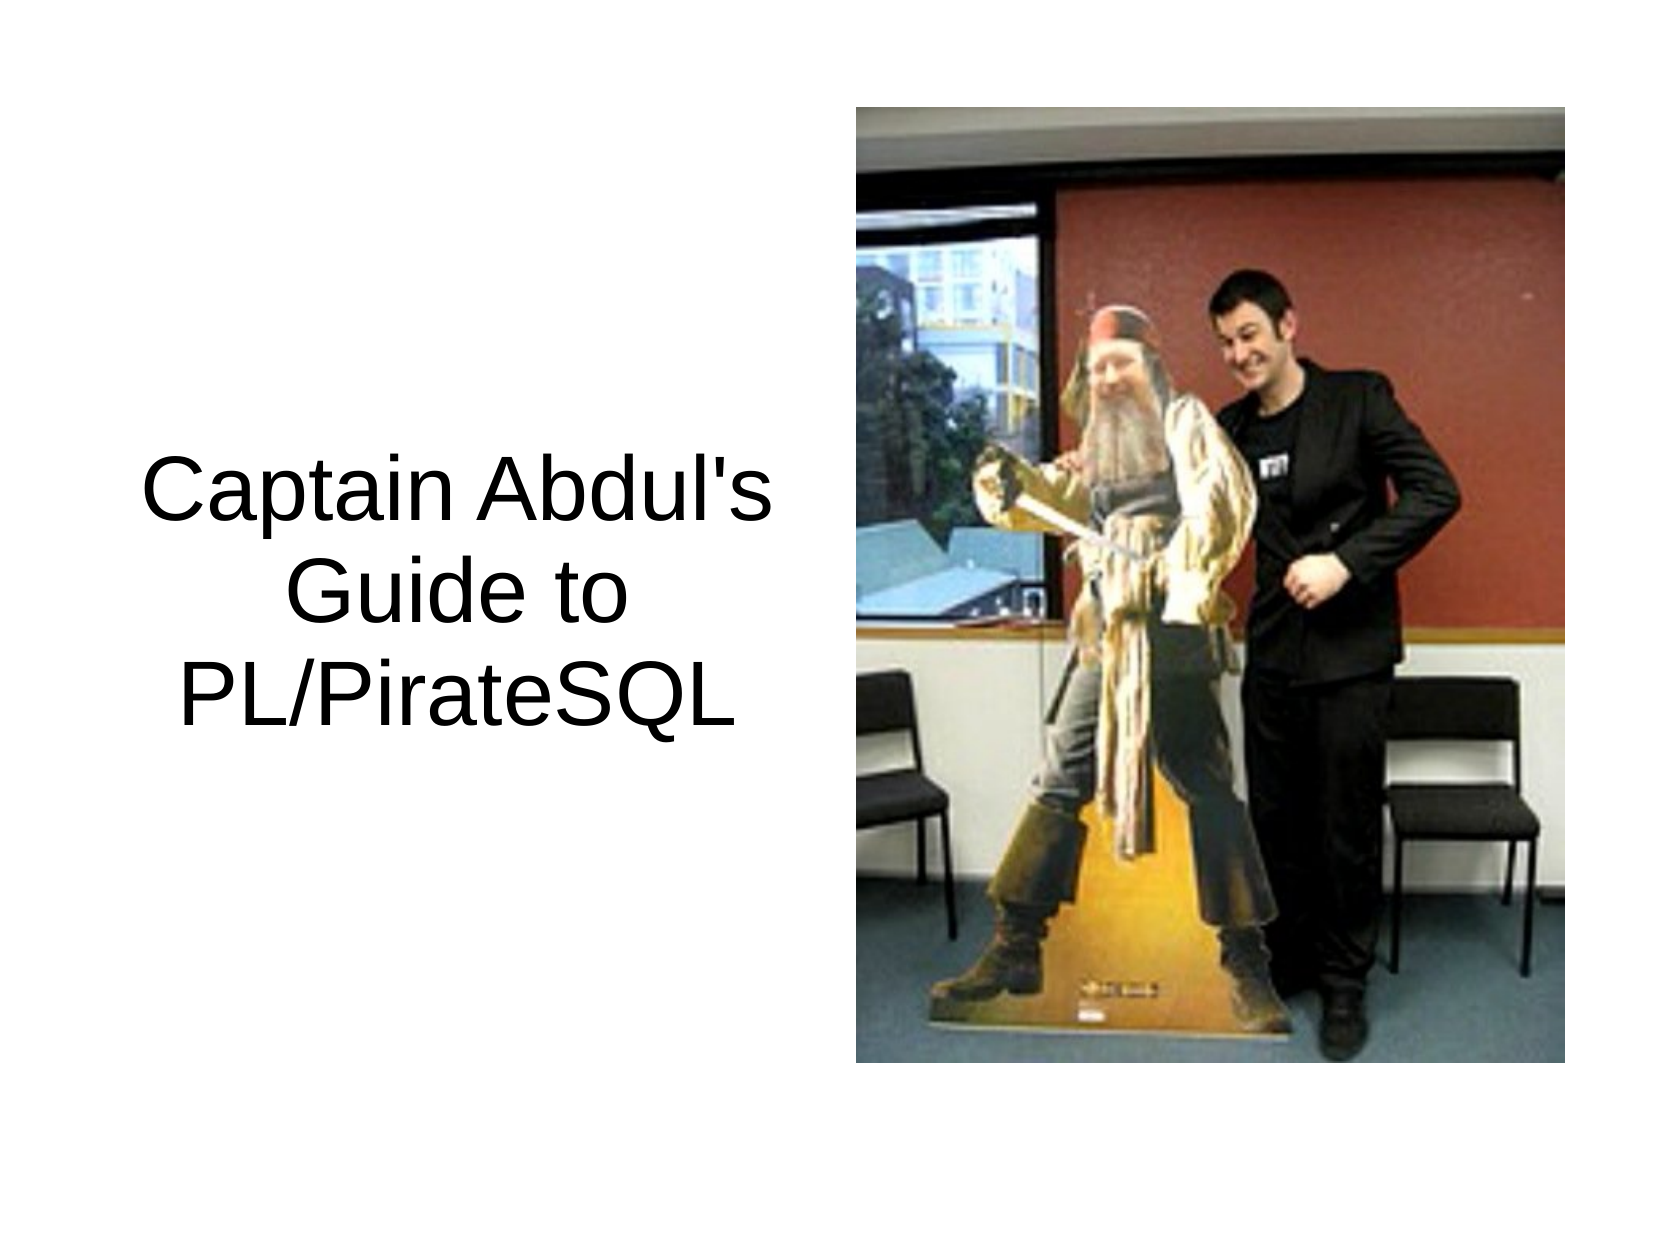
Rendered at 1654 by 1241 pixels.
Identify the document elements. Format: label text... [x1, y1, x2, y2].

picture [856, 107, 1565, 1063]
title Captain Abdul's Guide to PL/PirateSQL [118, 59, 798, 1123]
